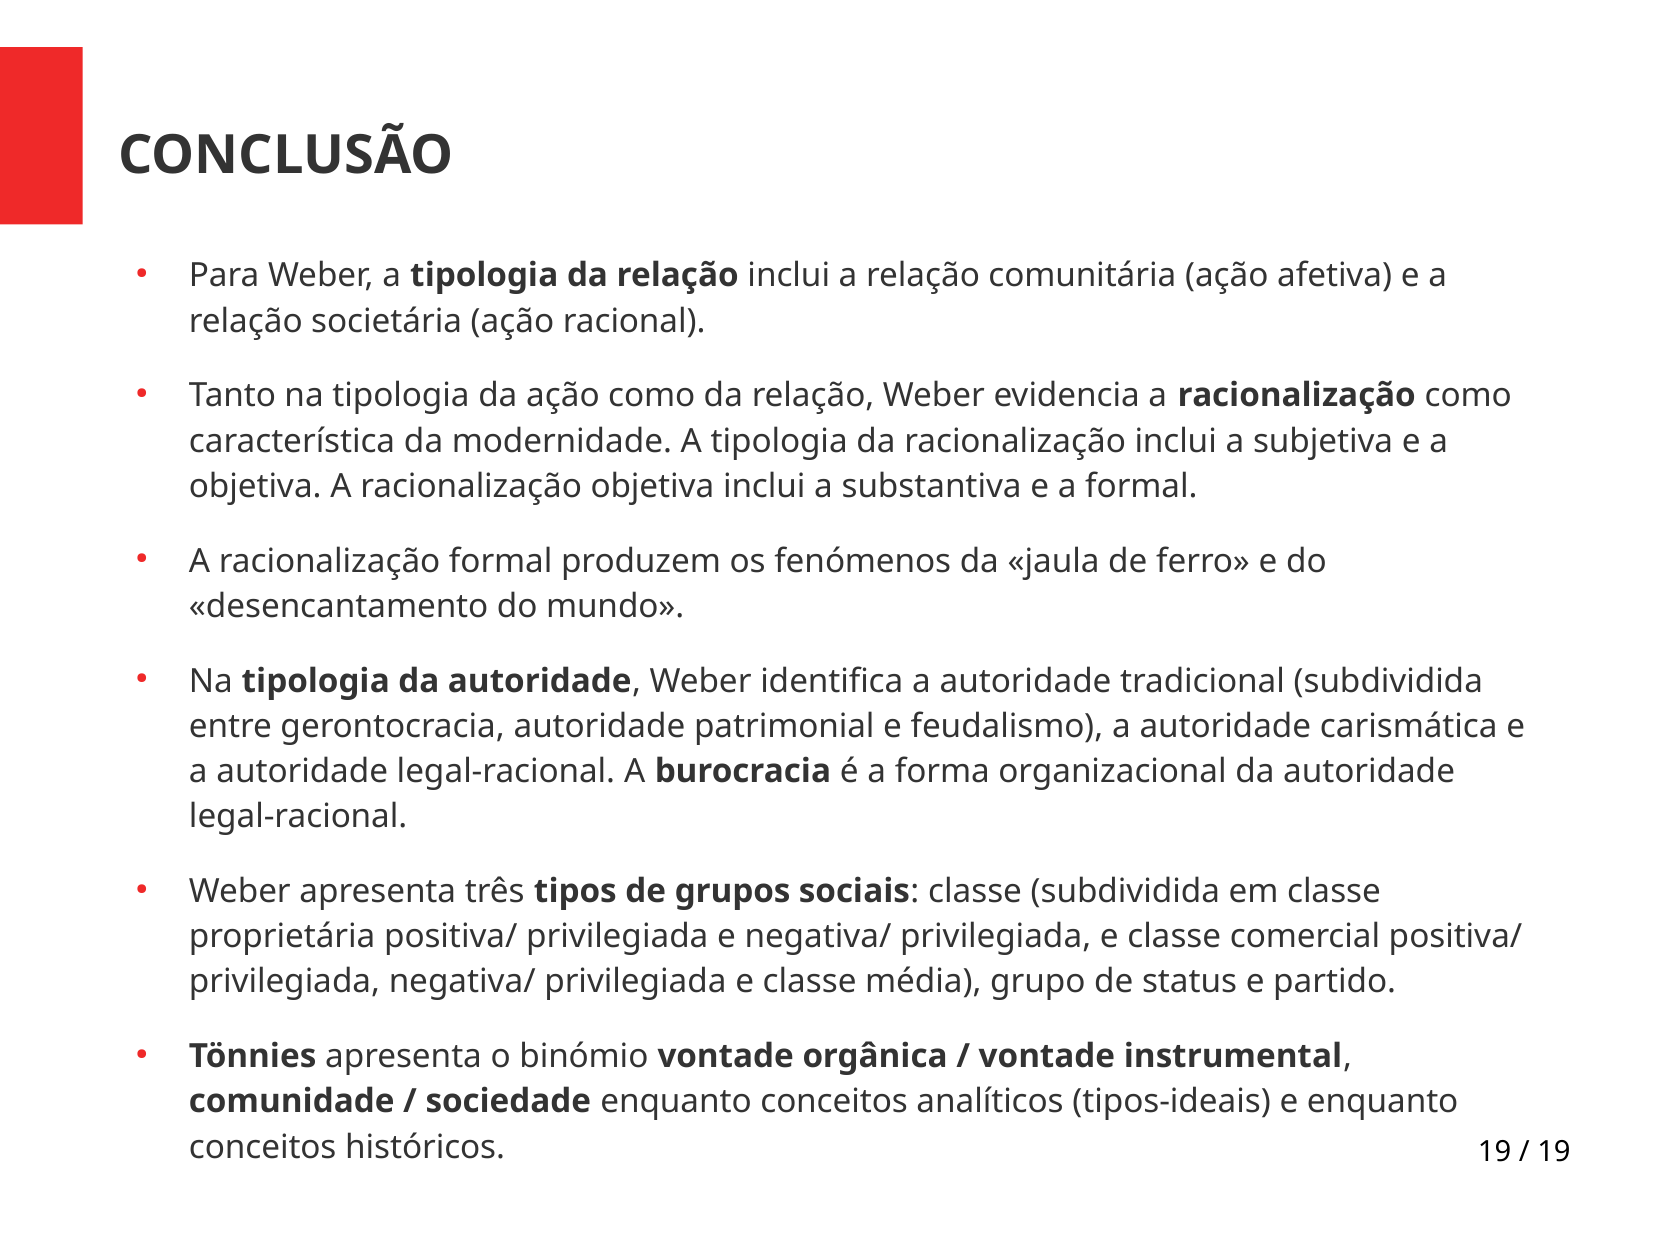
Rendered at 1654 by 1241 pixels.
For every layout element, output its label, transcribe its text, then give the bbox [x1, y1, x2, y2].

list Para Weber, a tipologia da relação inclui a relação comunitária (ação afetiva) e a relação societária (ação racional). Tanto na tipologia da ação como da relação, Weber evidencia a racionalização como característica da modernidade. A tipologia da racionalização inclui a subjetiva e a objetiva. A racionalização objetiva inclui a substantiva e a formal. A racionalização formal produzem os fenómenos da «jaula de ferro» e do «desencantamento do mundo». Na tipologia da autoridade, Weber identifica a autoridade tradicional (subdividida entre gerontocracia, autoridade patrimonial e feudalismo), a autoridade carismática e a autoridade legal-racional. A burocracia é a forma organizacional da autoridade legal-racional. Weber apresenta três tipos de grupos sociais: classe (subdividida em classe proprietária positiva/ privilegiada e negativa/ privilegiada, e classe comercial positiva/ privilegiada, negativa/ privilegiada e classe média), grupo de status e partido. Tönnies apresenta o binómio vontade orgânica / vontade instrumental, comunidade / sociedade enquanto conceitos analíticos (tipos-ideais) e enquanto conceitos históricos. [118, 159, 1536, 879]
title CONCLUSÃO [118, 49, 1571, 257]
